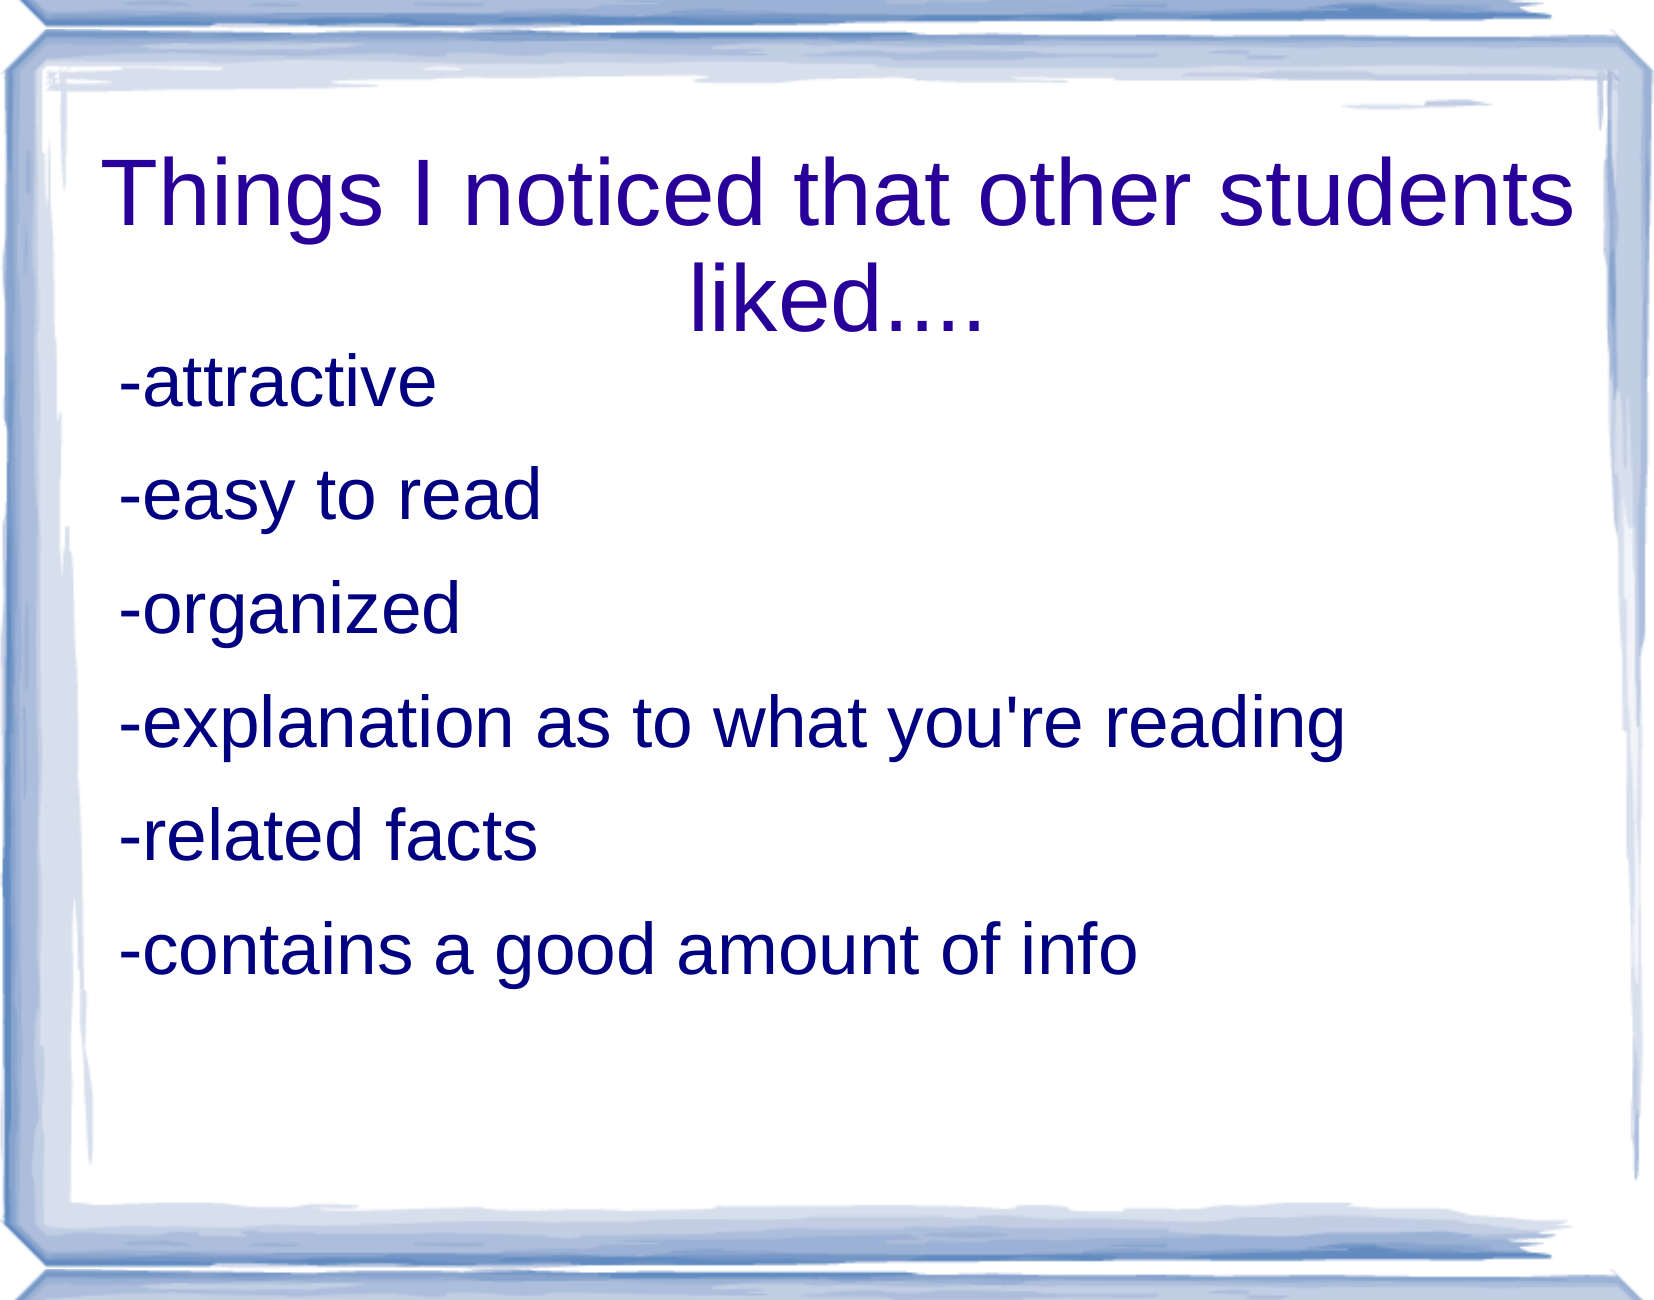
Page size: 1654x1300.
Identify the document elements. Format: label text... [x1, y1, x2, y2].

list -attractive -easy to read -organized -explanation as to what you're reading -related facts -contains a good amount of info [118, 340, 1571, 1052]
title Things I noticed that other students liked.... [94, 137, 1583, 355]
picture [0, 0, 1654, 1300]
